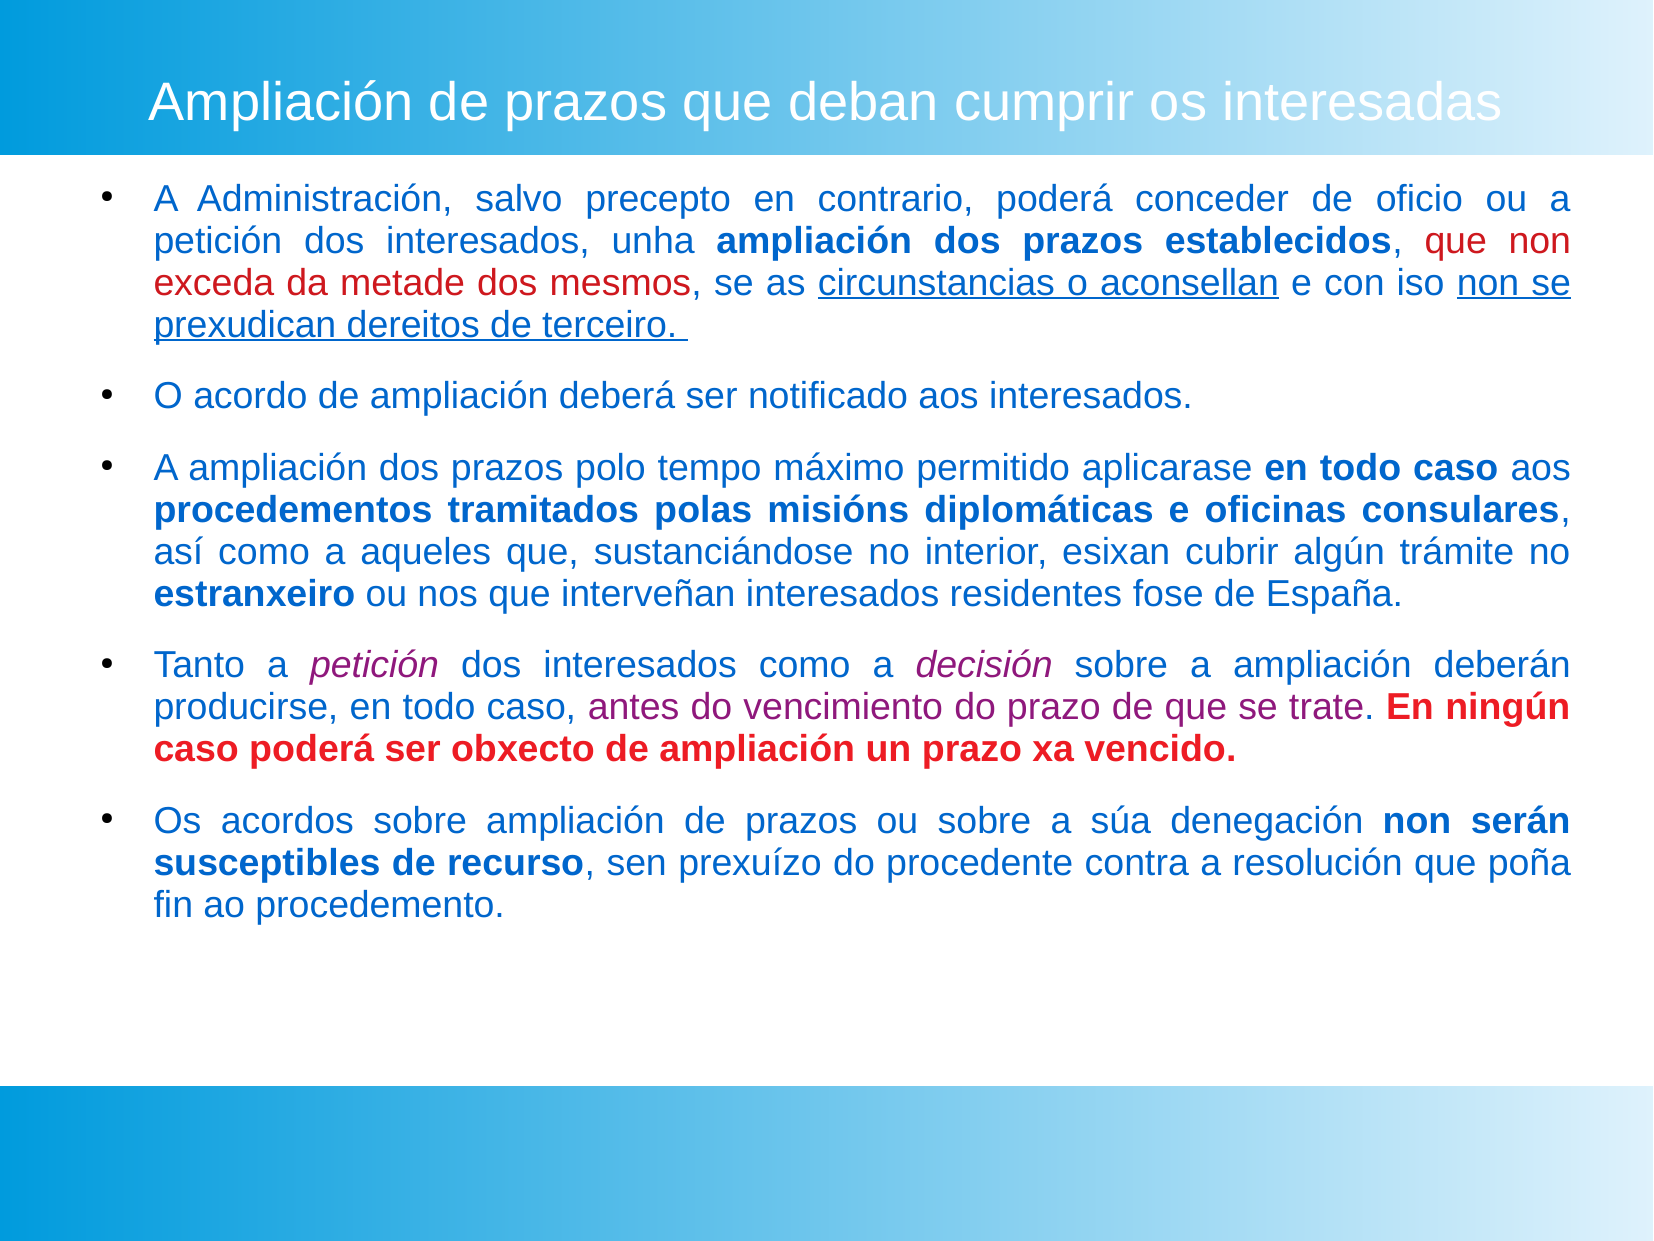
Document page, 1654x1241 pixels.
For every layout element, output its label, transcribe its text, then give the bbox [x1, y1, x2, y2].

list A Administración, salvo precepto en contrario, poderá conceder de oficio ou a petición dos interesados, unha ampliación dos prazos establecidos, que non exceda da metade dos mesmos, se as circunstancias o aconsellan e con iso non se prexudican dereitos de terceiro. O acordo de ampliación deberá ser notificado aos interesados. A ampliación dos prazos polo tempo máximo permitido aplicarase en todo caso aos procedementos tramitados polas misións diplomáticas e oficinas consulares, así como a aqueles que, sustanciándose no interior, esixan cubrir algún trámite no estranxeiro ou nos que interveñan interesados residentes fose de España. Tanto a petición dos interesados como a decisión sobre a ampliación deberán producirse, en todo caso, antes do vencimiento do prazo de que se trate. En ningún caso poderá ser obxecto de ampliación un prazo xa vencido. Os acordos sobre ampliación de prazos ou sobre a súa denegación non serán susceptibles de recurso, sen prexuízo do procedente contra a resolución que poña fin ao procedemento. [82, 177, 1571, 1010]
title Ampliación de prazos que deban cumprir os interesadas [82, 49, 1571, 155]
